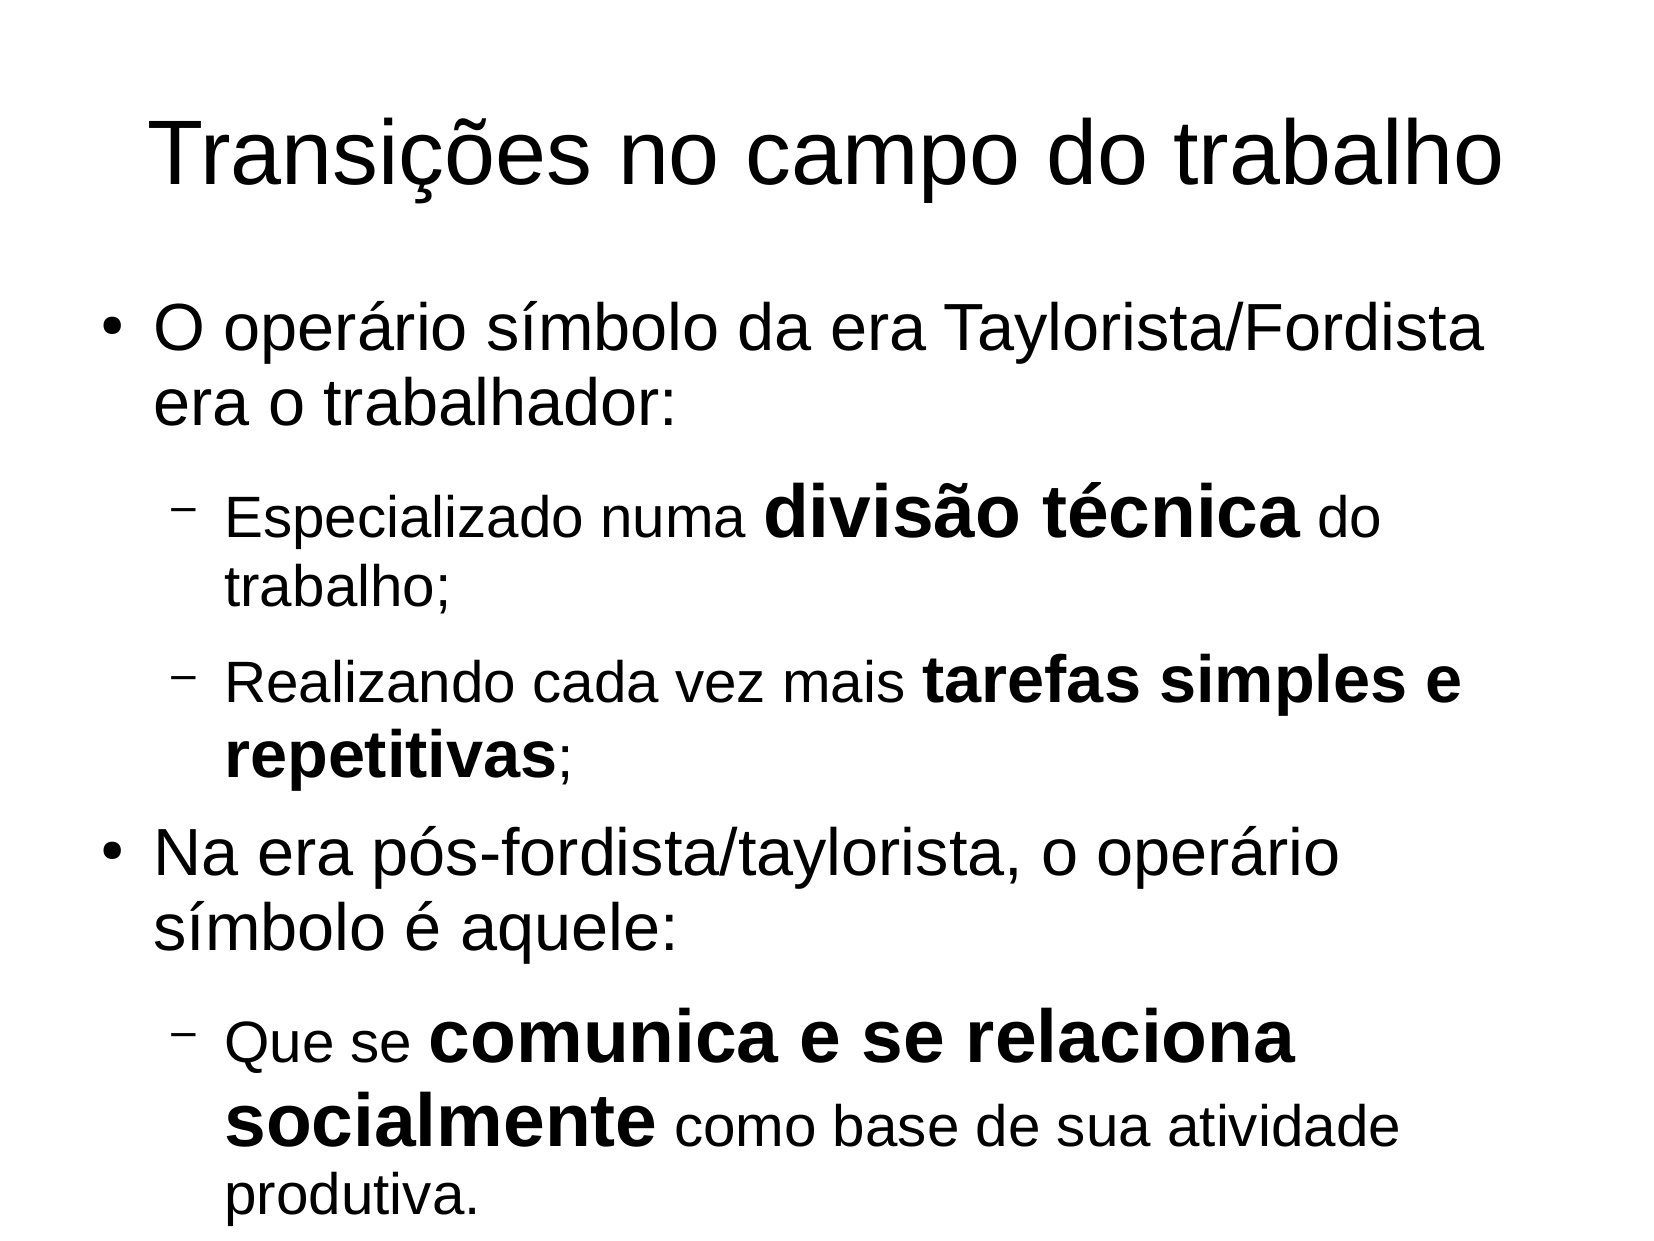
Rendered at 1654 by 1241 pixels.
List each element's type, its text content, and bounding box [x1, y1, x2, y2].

list O operário símbolo da era Taylorista/Fordista era o trabalhador: Especializado numa divisão técnica do trabalho; Realizando cada vez mais tarefas simples e repetitivas; Na era pós-fordista/taylorista, o operário símbolo é aquele: Que se comunica e se relaciona socialmente como base de sua atividade produtiva. [82, 290, 1538, 1193]
title Transições no campo do trabalho [82, 49, 1571, 257]
